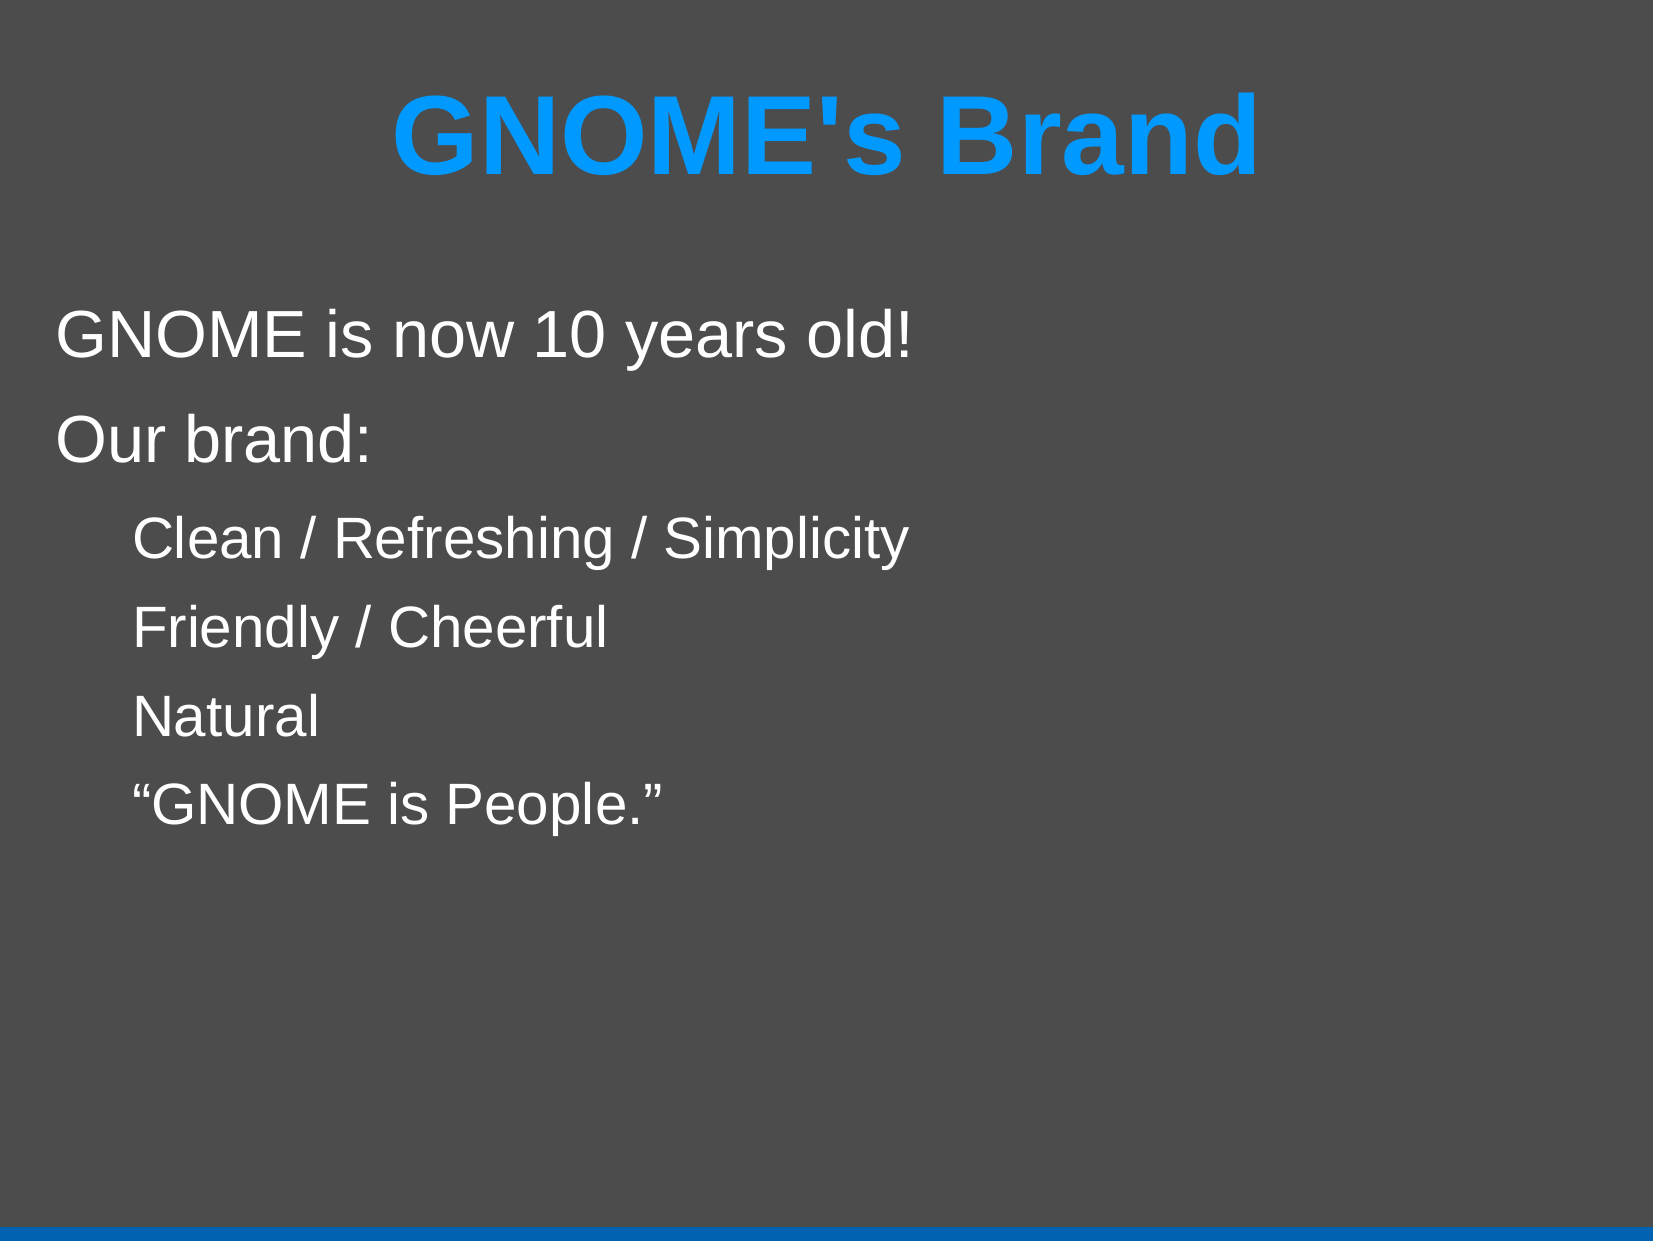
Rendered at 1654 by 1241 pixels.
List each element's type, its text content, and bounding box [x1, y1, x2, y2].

title GNOME's Brand [121, 32, 1533, 240]
list GNOME is now 10 years old! Our brand: Clean / Refreshing / Simplicity Friendly / Cheerful Natural “GNOME is People.” [37, 297, 1613, 1163]
